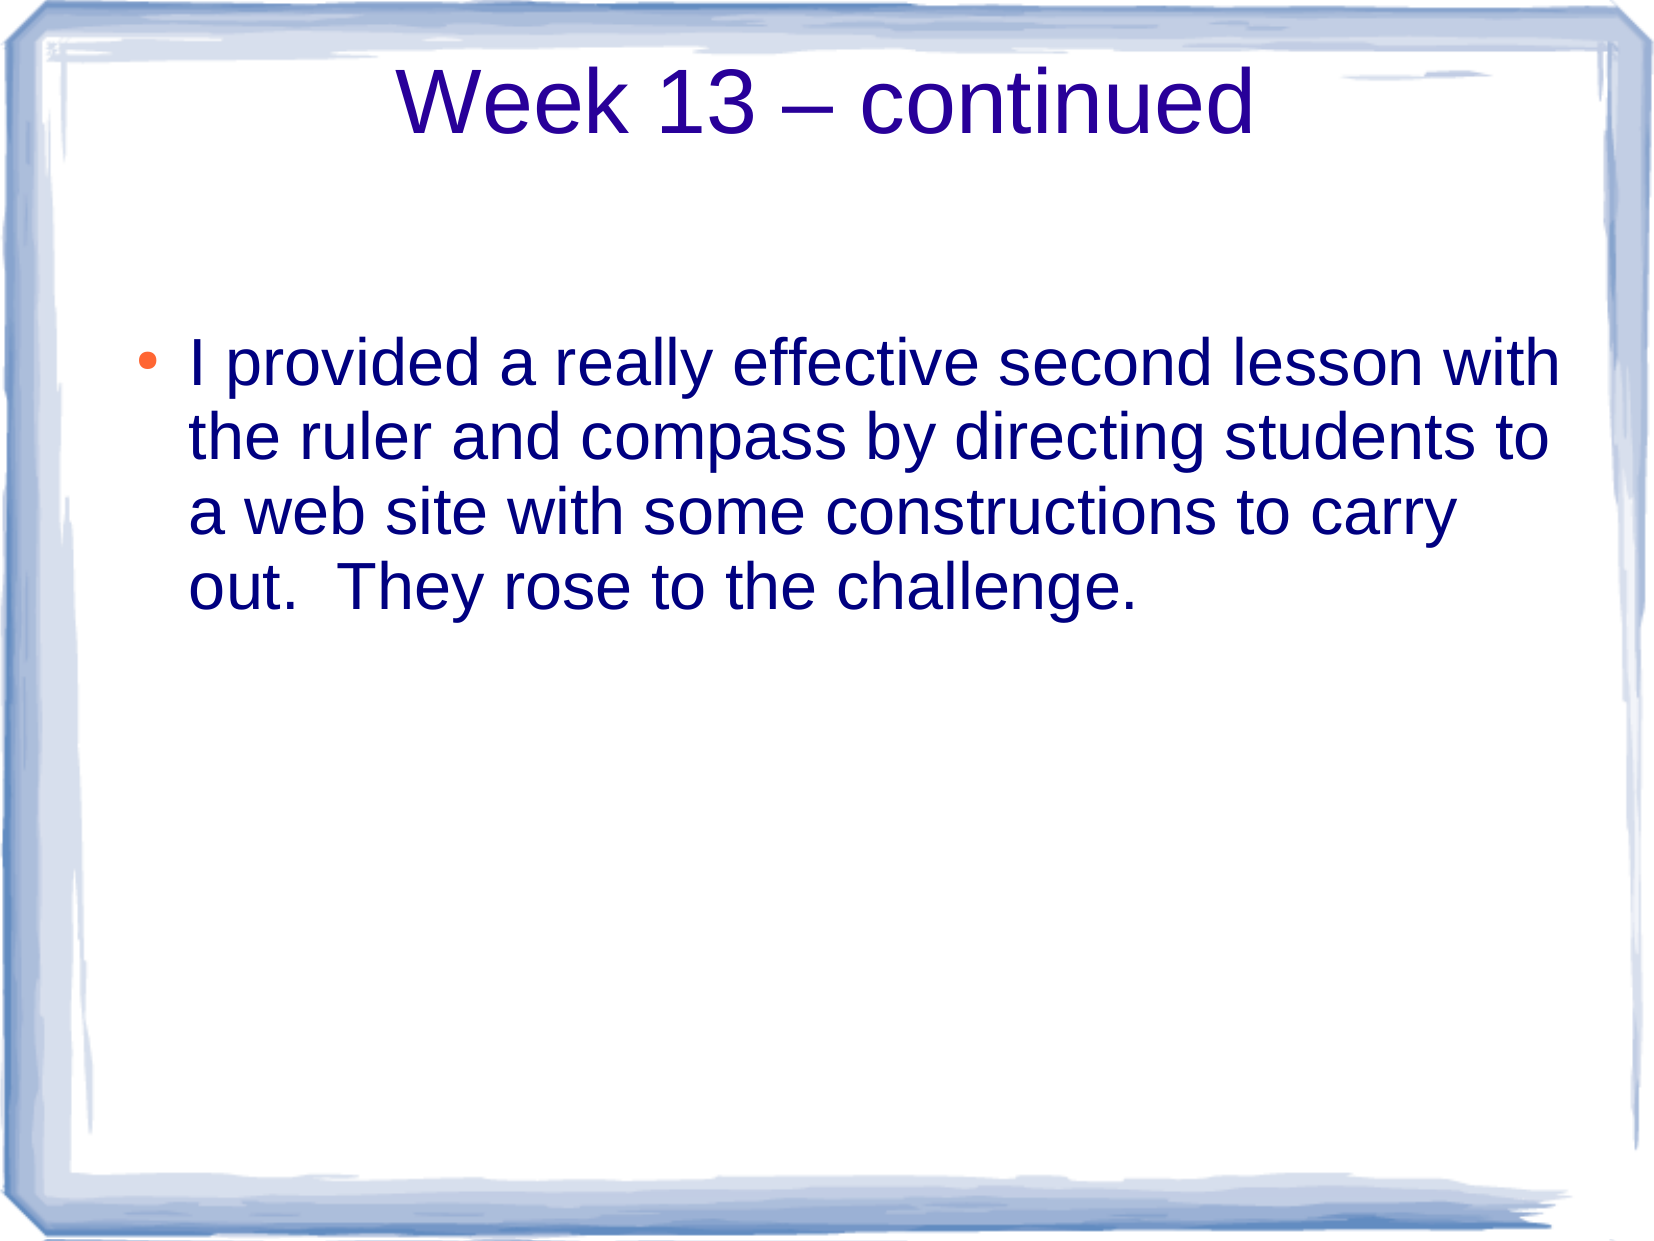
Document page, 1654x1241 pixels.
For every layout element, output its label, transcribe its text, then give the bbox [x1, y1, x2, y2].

picture [0, 0, 1654, 1241]
list I provided a really effective second lesson with the ruler and compass by directing students to a web site with some constructions to carry out. They rose to the challenge. [118, 324, 1571, 990]
title Week 13 – continued [82, 50, 1571, 256]
